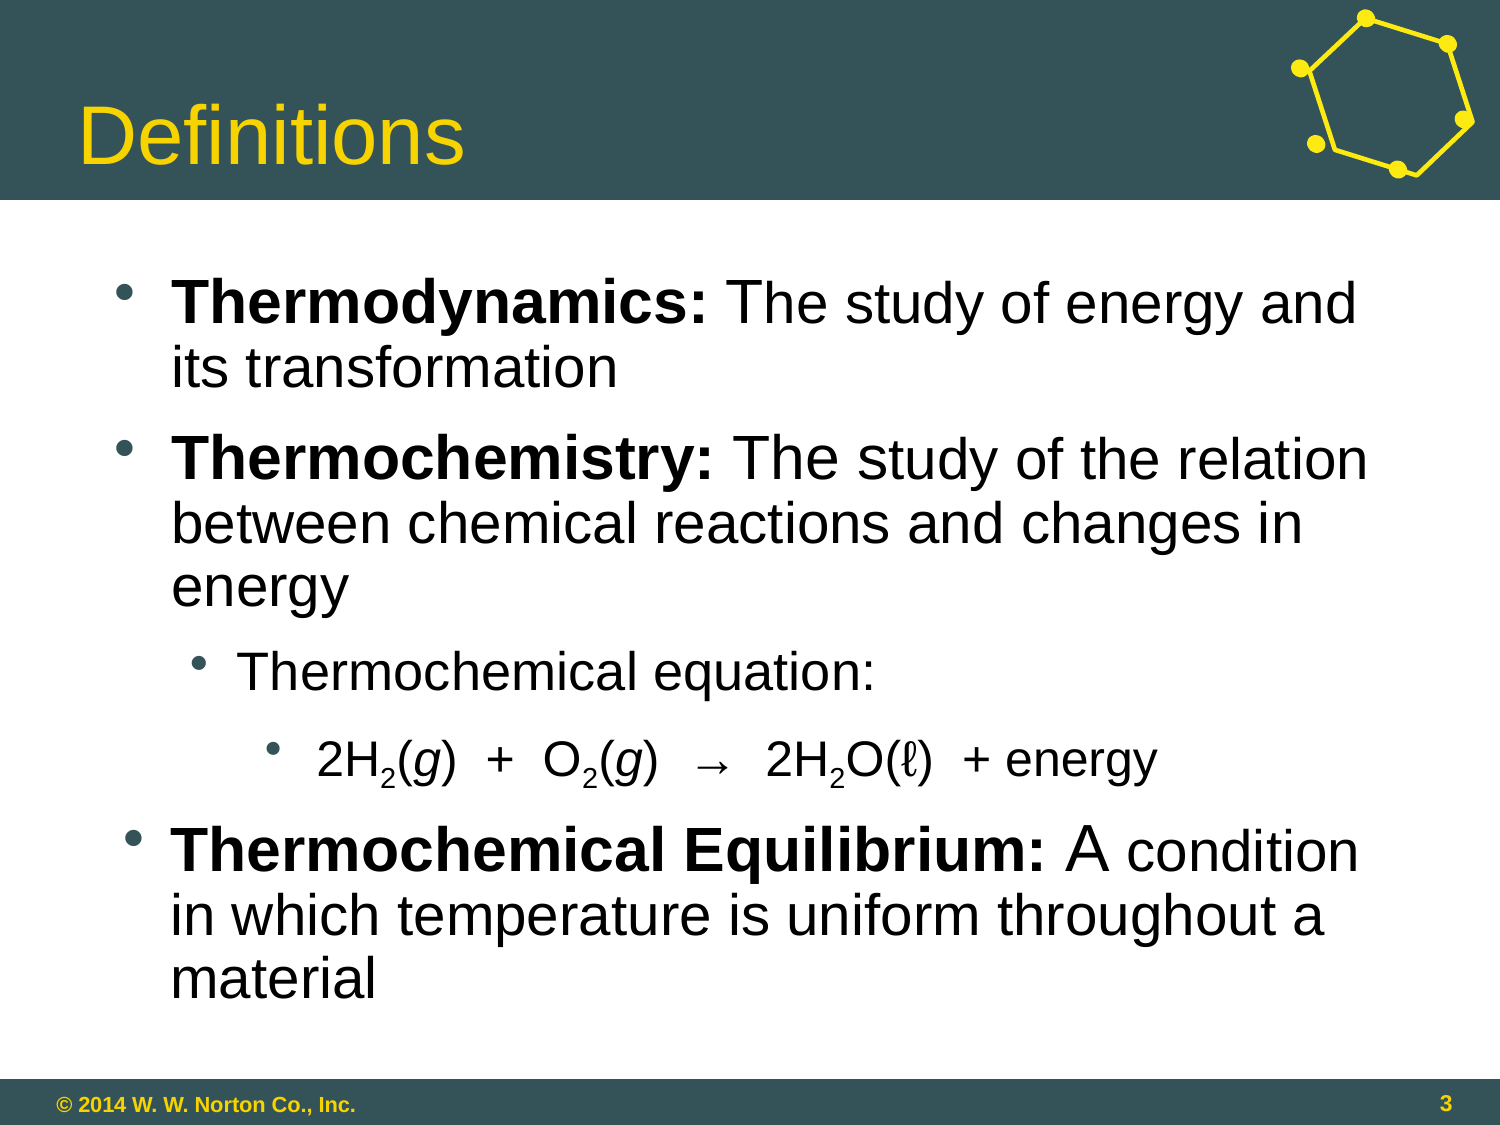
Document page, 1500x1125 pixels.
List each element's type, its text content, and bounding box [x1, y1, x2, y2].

title Definitions [62, 50, 1338, 213]
list Thermodynamics: The study of energy and its transformation Thermochemistry: The study of the relation between chemical reactions and changes in energy Thermochemical equation: 2H2(g) + O2(g) → 2H2O(ℓ) + energy Thermochemical Equilibrium: A condition in which temperature is uniform throughout a material [99, 262, 1400, 975]
slide_number <number> [1408, 1085, 1468, 1120]
